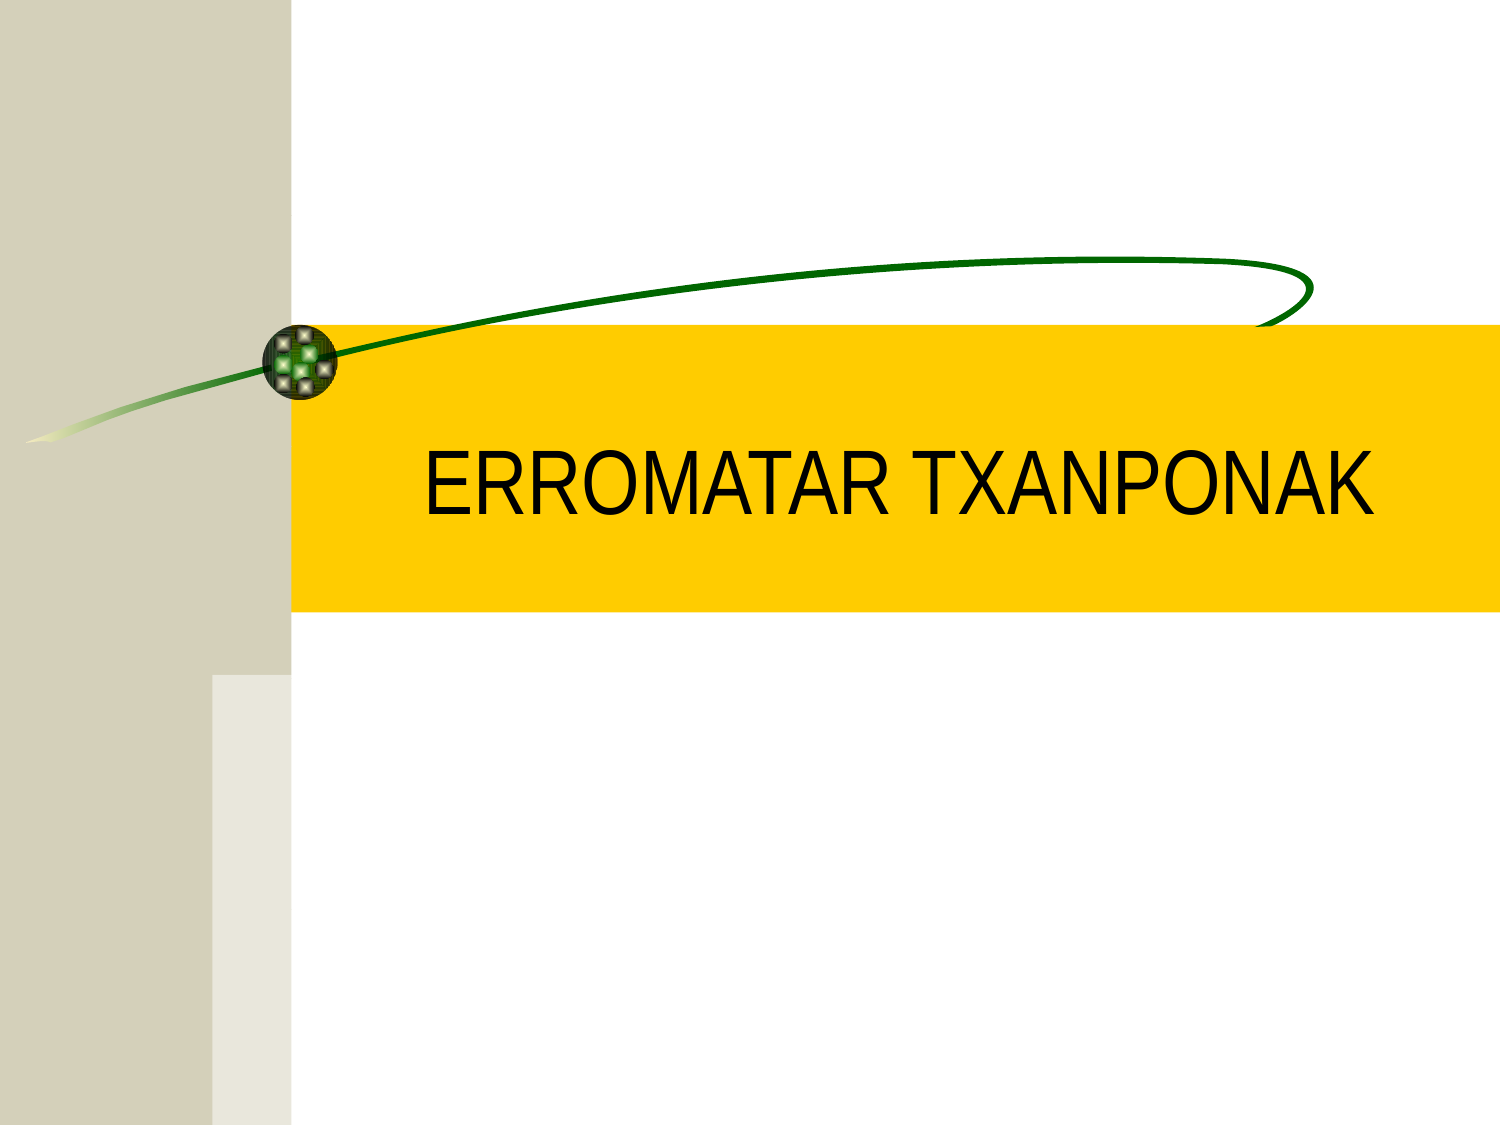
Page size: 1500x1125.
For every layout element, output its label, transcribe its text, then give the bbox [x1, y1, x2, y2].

picture [0, 0, 292, 1125]
title ERROMATAR TXANPONAK [300, 349, 1500, 613]
